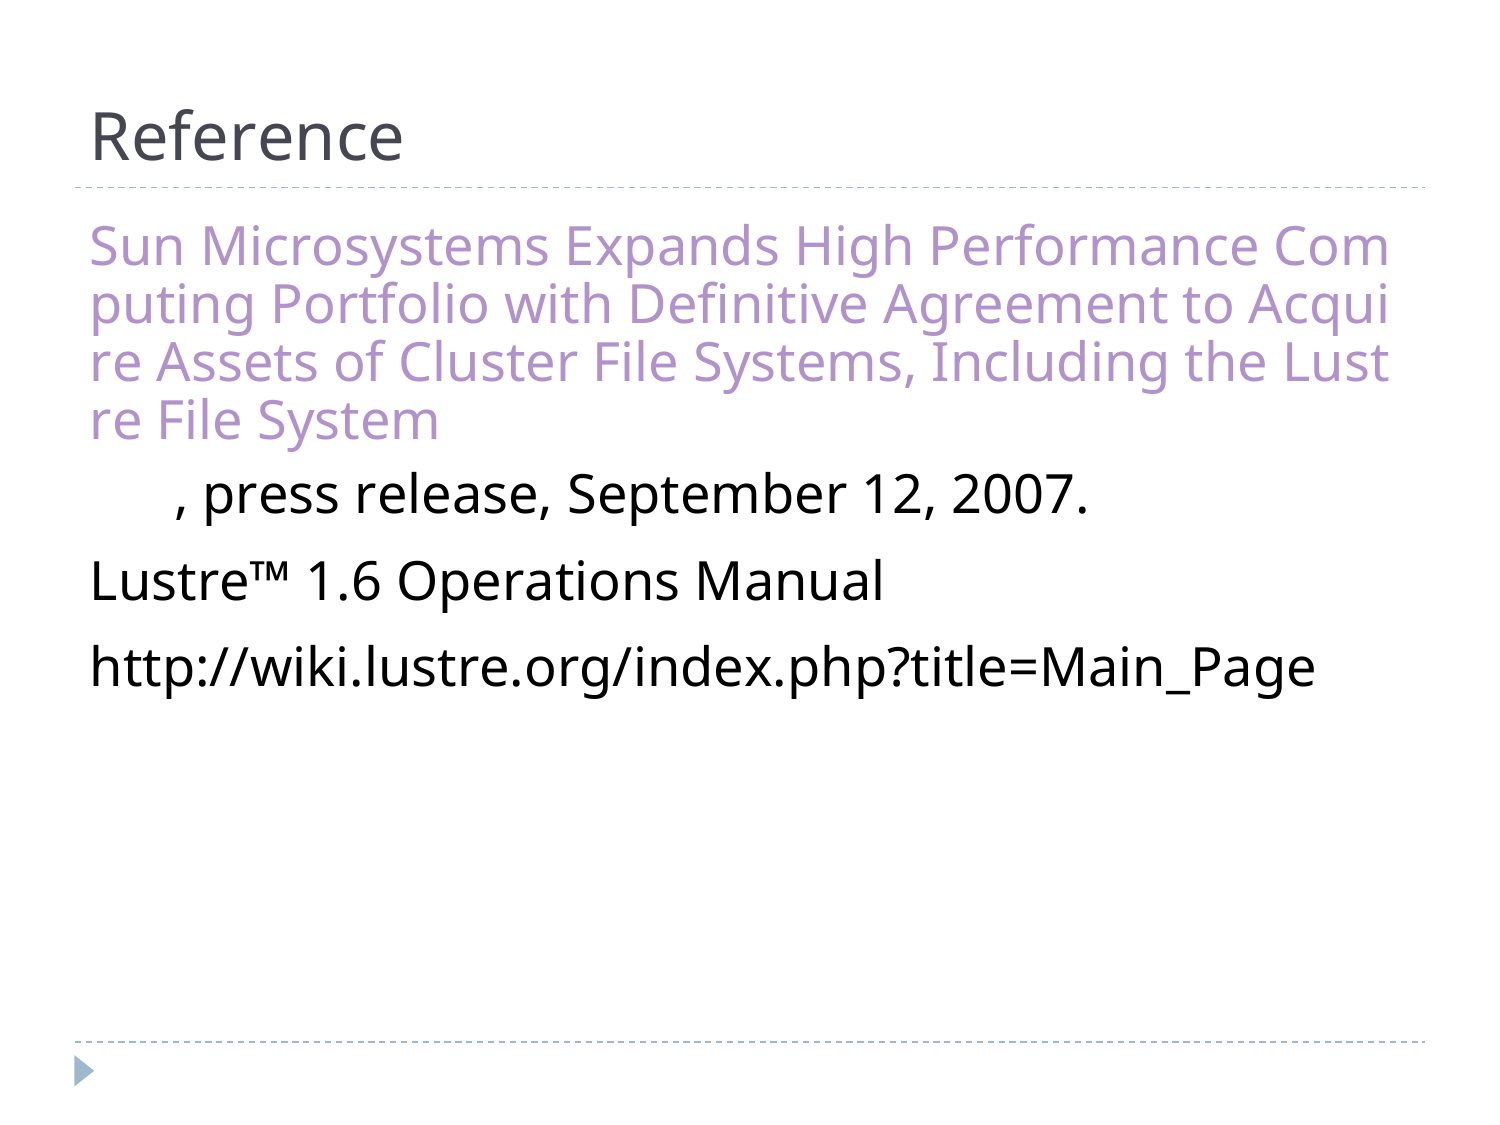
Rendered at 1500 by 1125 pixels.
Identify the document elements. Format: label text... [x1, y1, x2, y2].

list Sun Microsystems Expands High Performance Computing Portfolio with Definitive Agreement to Acquire Assets of Cluster File Systems, Including the Lustre File System, press release, September 12, 2007. Lustre™ 1.6 Operations Manual http://wiki.lustre.org/index.php?title=Main_Page [75, 200, 1426, 1010]
title Reference [75, 24, 1426, 188]
